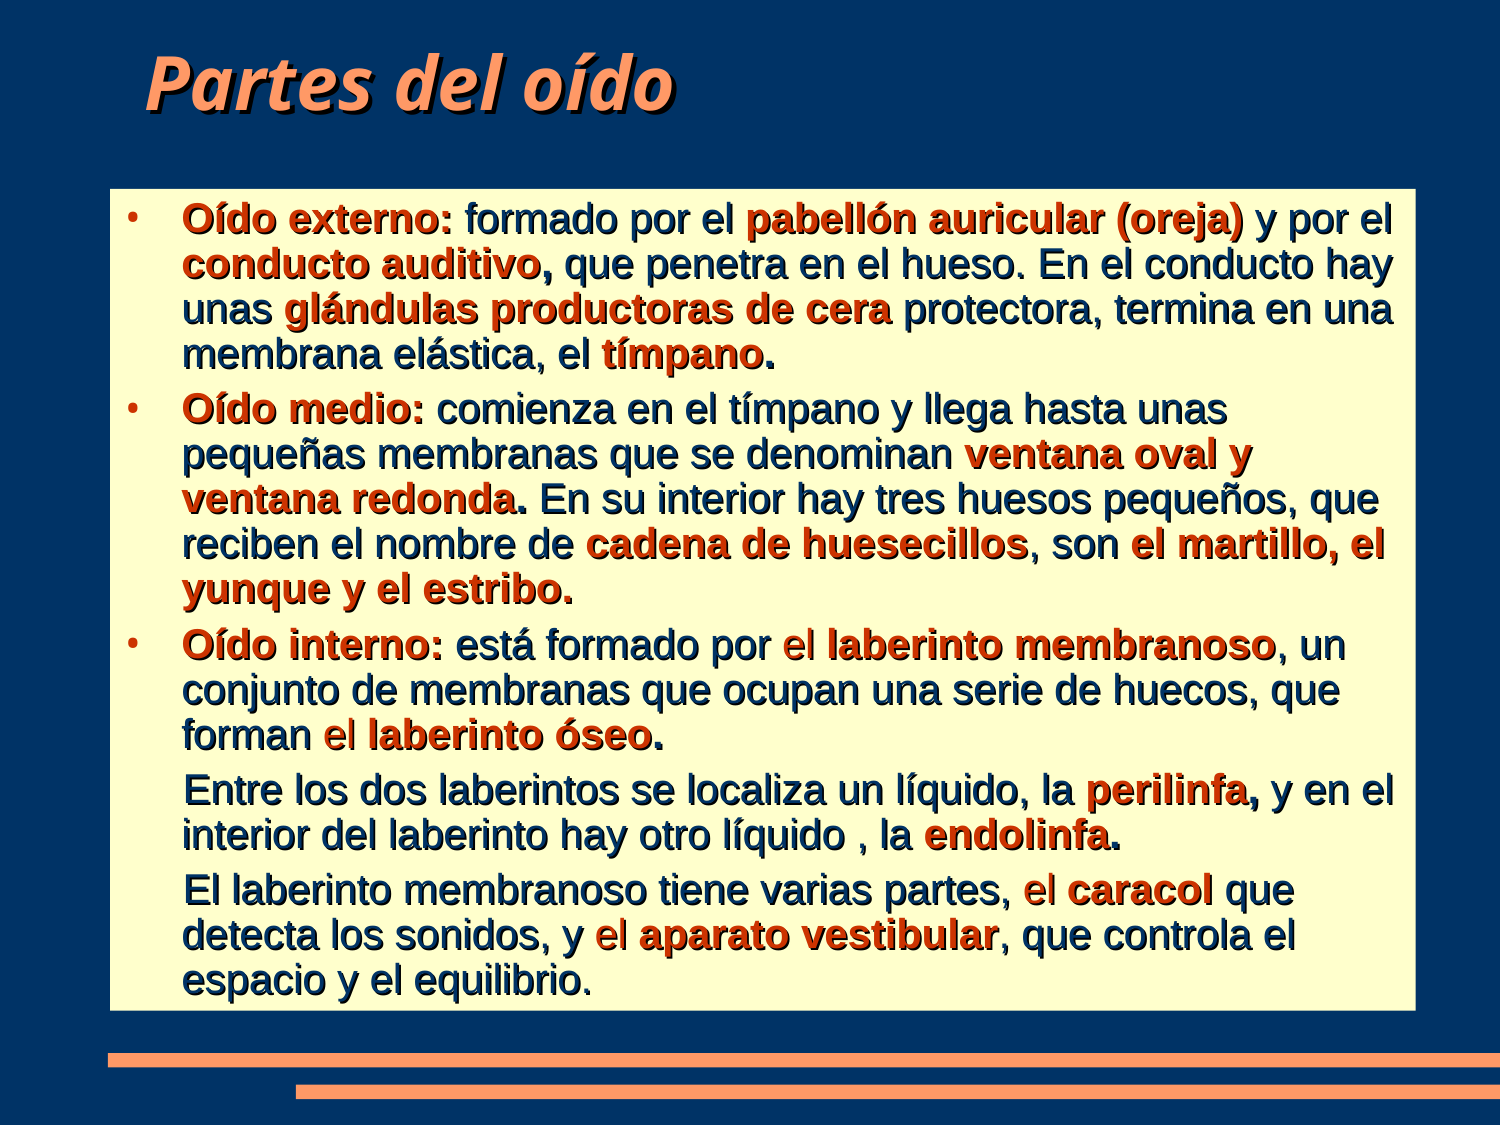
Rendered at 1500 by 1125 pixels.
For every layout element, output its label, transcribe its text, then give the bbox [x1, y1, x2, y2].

list Oído externo: formado por el pabellón auricular (oreja) y por el conducto auditivo, que penetra en el hueso. En el conducto hay unas glándulas productoras de cera protectora, termina en una membrana elástica, el tímpano. Oído medio: comienza en el tímpano y llega hasta unas pequeñas membranas que se denominan ventana oval y ventana redonda. En su interior hay tres huesos pequeños, que reciben el nombre de cadena de huesecillos, son el martillo, el yunque y el estribo. Oído interno: está formado por el laberinto membranoso, un conjunto de membranas que ocupan una serie de huecos, que forman el laberinto óseo. Entre los dos laberintos se localiza un líquido, la perilinfa, y en el interior del laberinto hay otro líquido , la endolinfa. El laberinto membranoso tiene varias partes, el caracol que detecta los sonidos, y el aparato vestibular, que controla el espacio y el equilibrio. [110, 188, 1416, 1011]
title Partes del oído [129, 0, 1411, 175]
